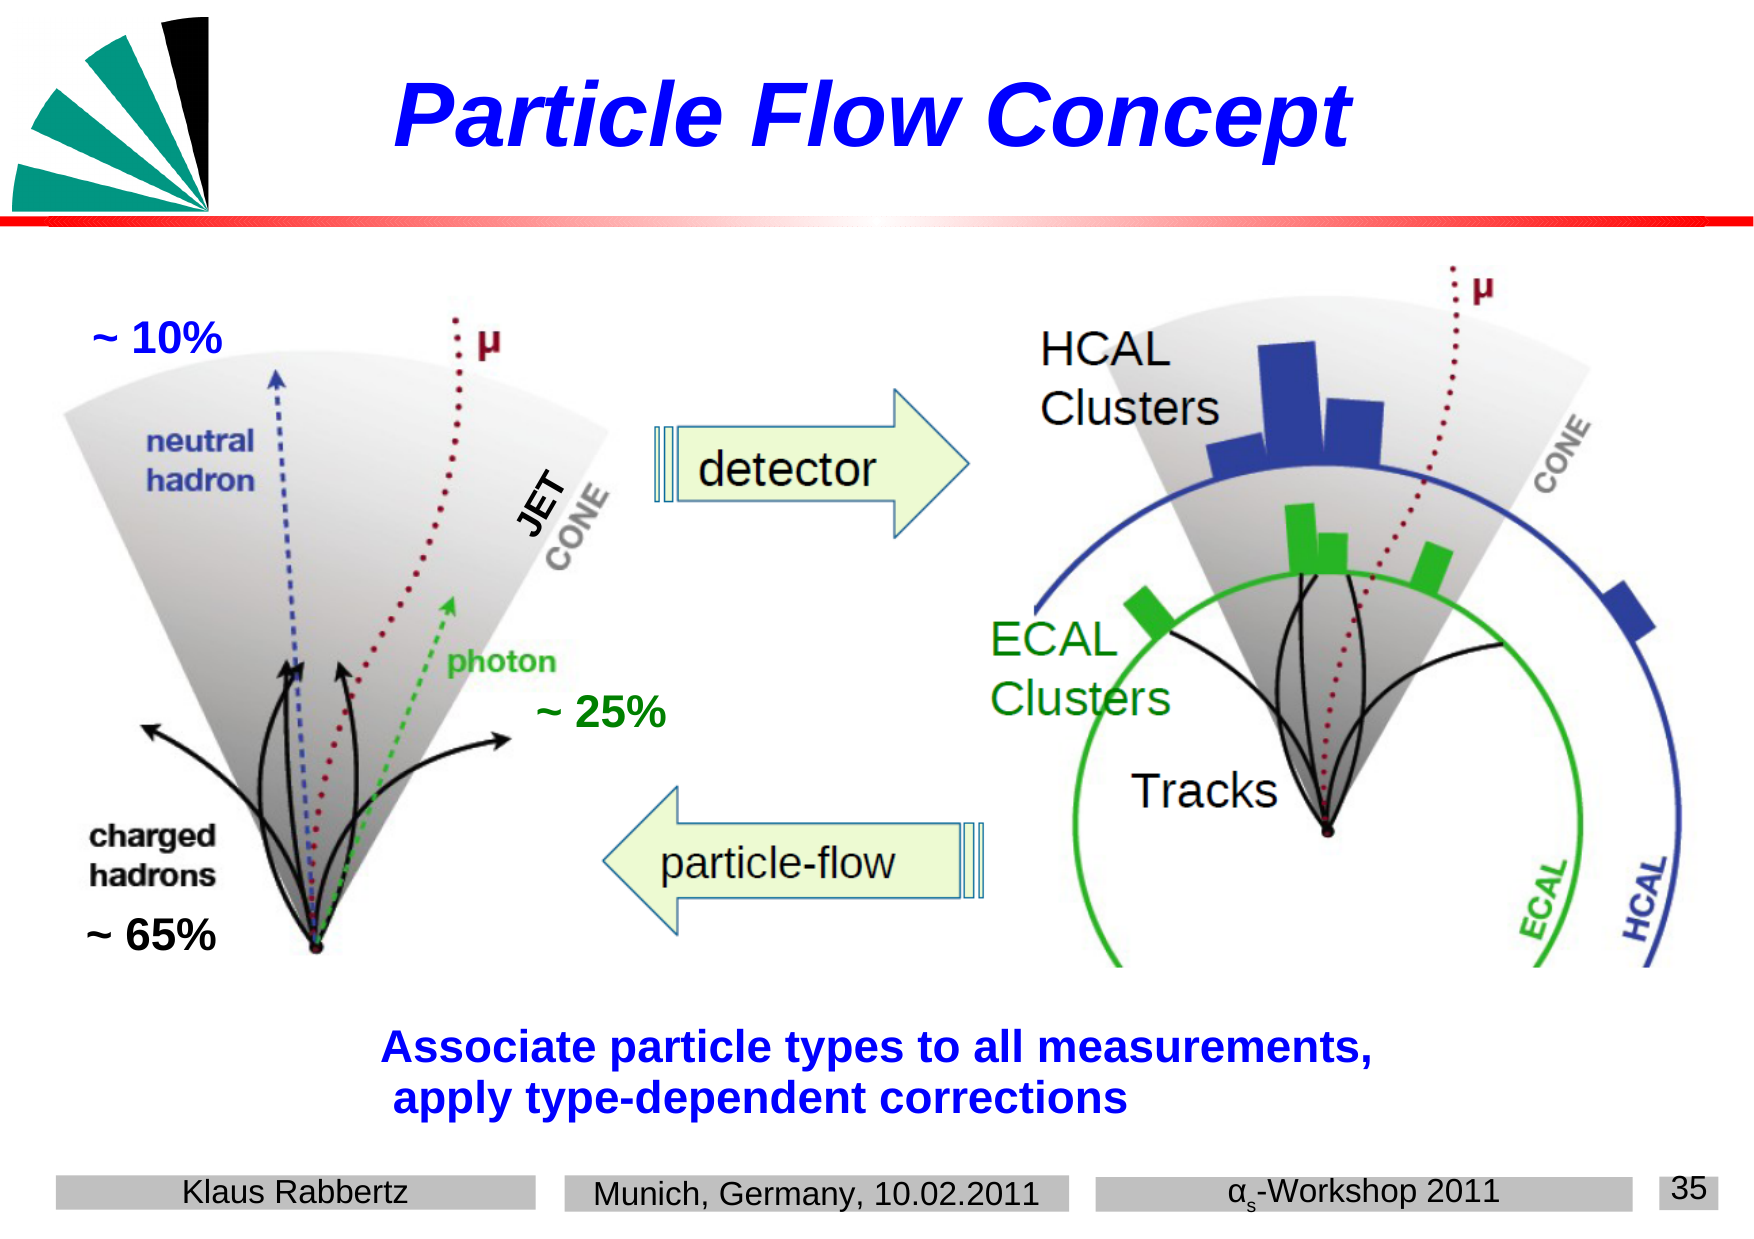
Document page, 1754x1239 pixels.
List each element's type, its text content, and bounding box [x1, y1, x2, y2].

picture [12, 17, 209, 214]
text_box JET [494, 450, 588, 558]
title Particle Flow Concept [220, 16, 1525, 213]
text_box Associate particle types to all measurements, apply type-dependent corrections [368, 1015, 1385, 1130]
text_box ~ 10% [80, 305, 235, 369]
text_box ~ 65% [74, 902, 228, 966]
text_box ~ 25% [523, 680, 678, 744]
picture [39, 265, 1704, 980]
